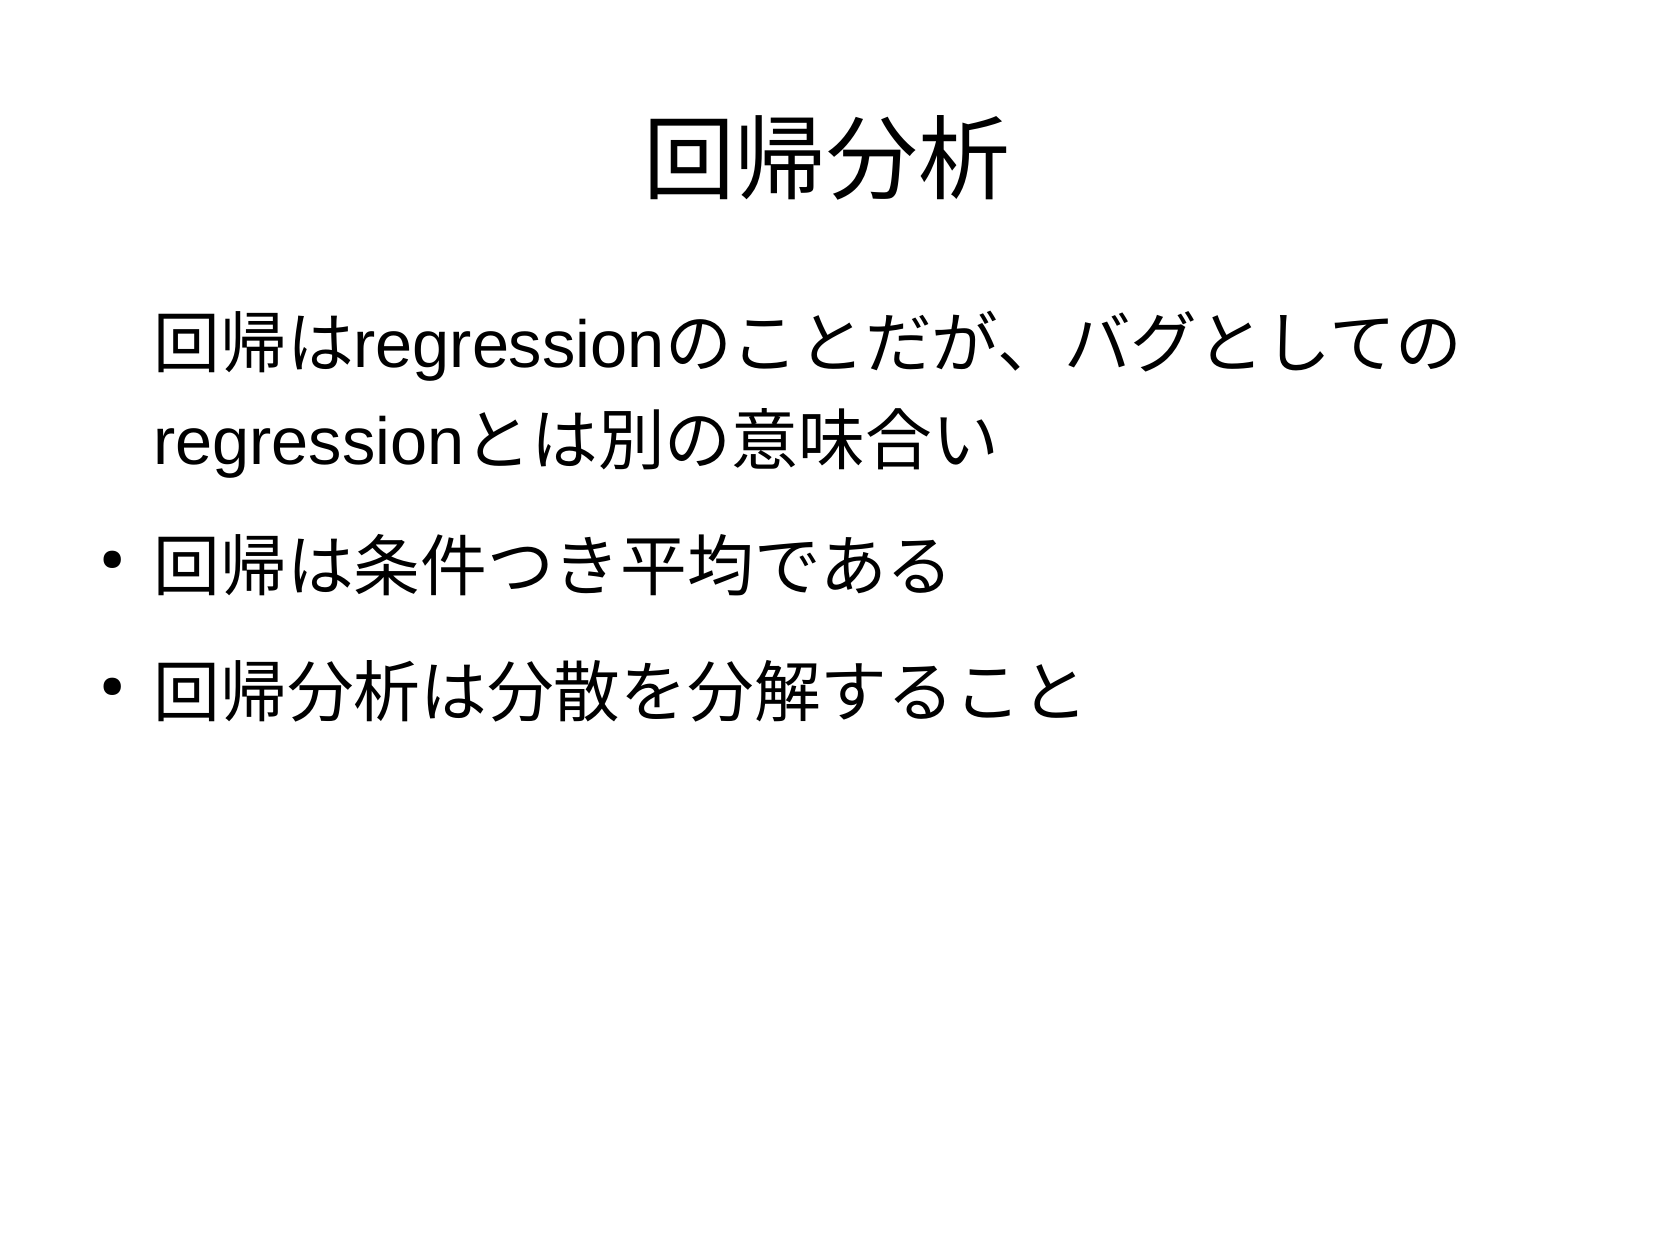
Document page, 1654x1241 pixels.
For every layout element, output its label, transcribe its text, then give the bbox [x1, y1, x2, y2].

list 回帰はregressionのことだが、バグとしてのregressionとは別の意味合い 回帰は条件つき平均である 回帰分析は分散を分解すること [82, 290, 1571, 1010]
title 回帰分析 [82, 49, 1571, 257]
